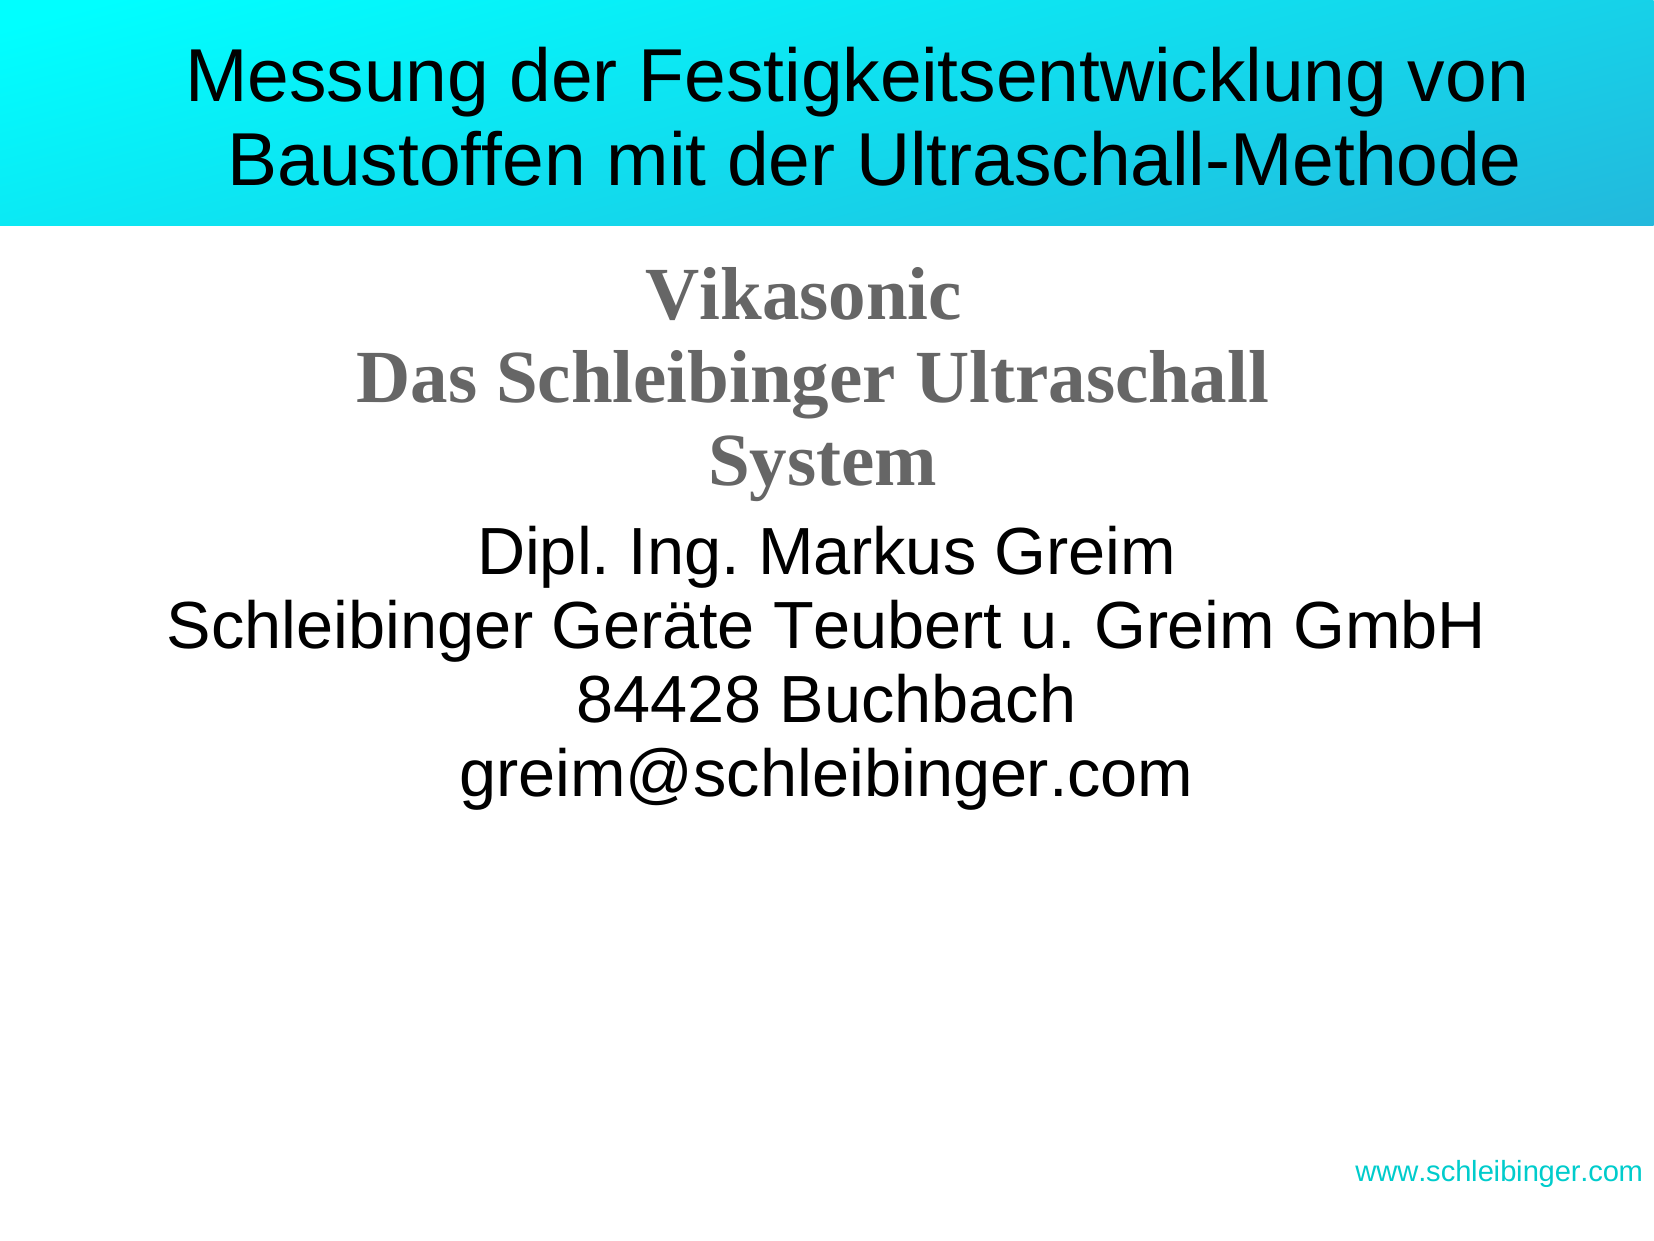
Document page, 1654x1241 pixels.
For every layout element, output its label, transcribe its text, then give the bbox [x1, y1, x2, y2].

subtitle Dipl. Ing. Markus Greim Schleibinger Geräte Teubert u. Greim GmbH 84428 Buchbach greim@schleibinger.com [82, 290, 1571, 1109]
title Messung der Festigkeitsentwicklung von Baustoffen mit der Ultraschall-Methode [150, 13, 1564, 222]
text_box Vikasonic Das Schleibinger Ultraschall System [356, 252, 1270, 502]
